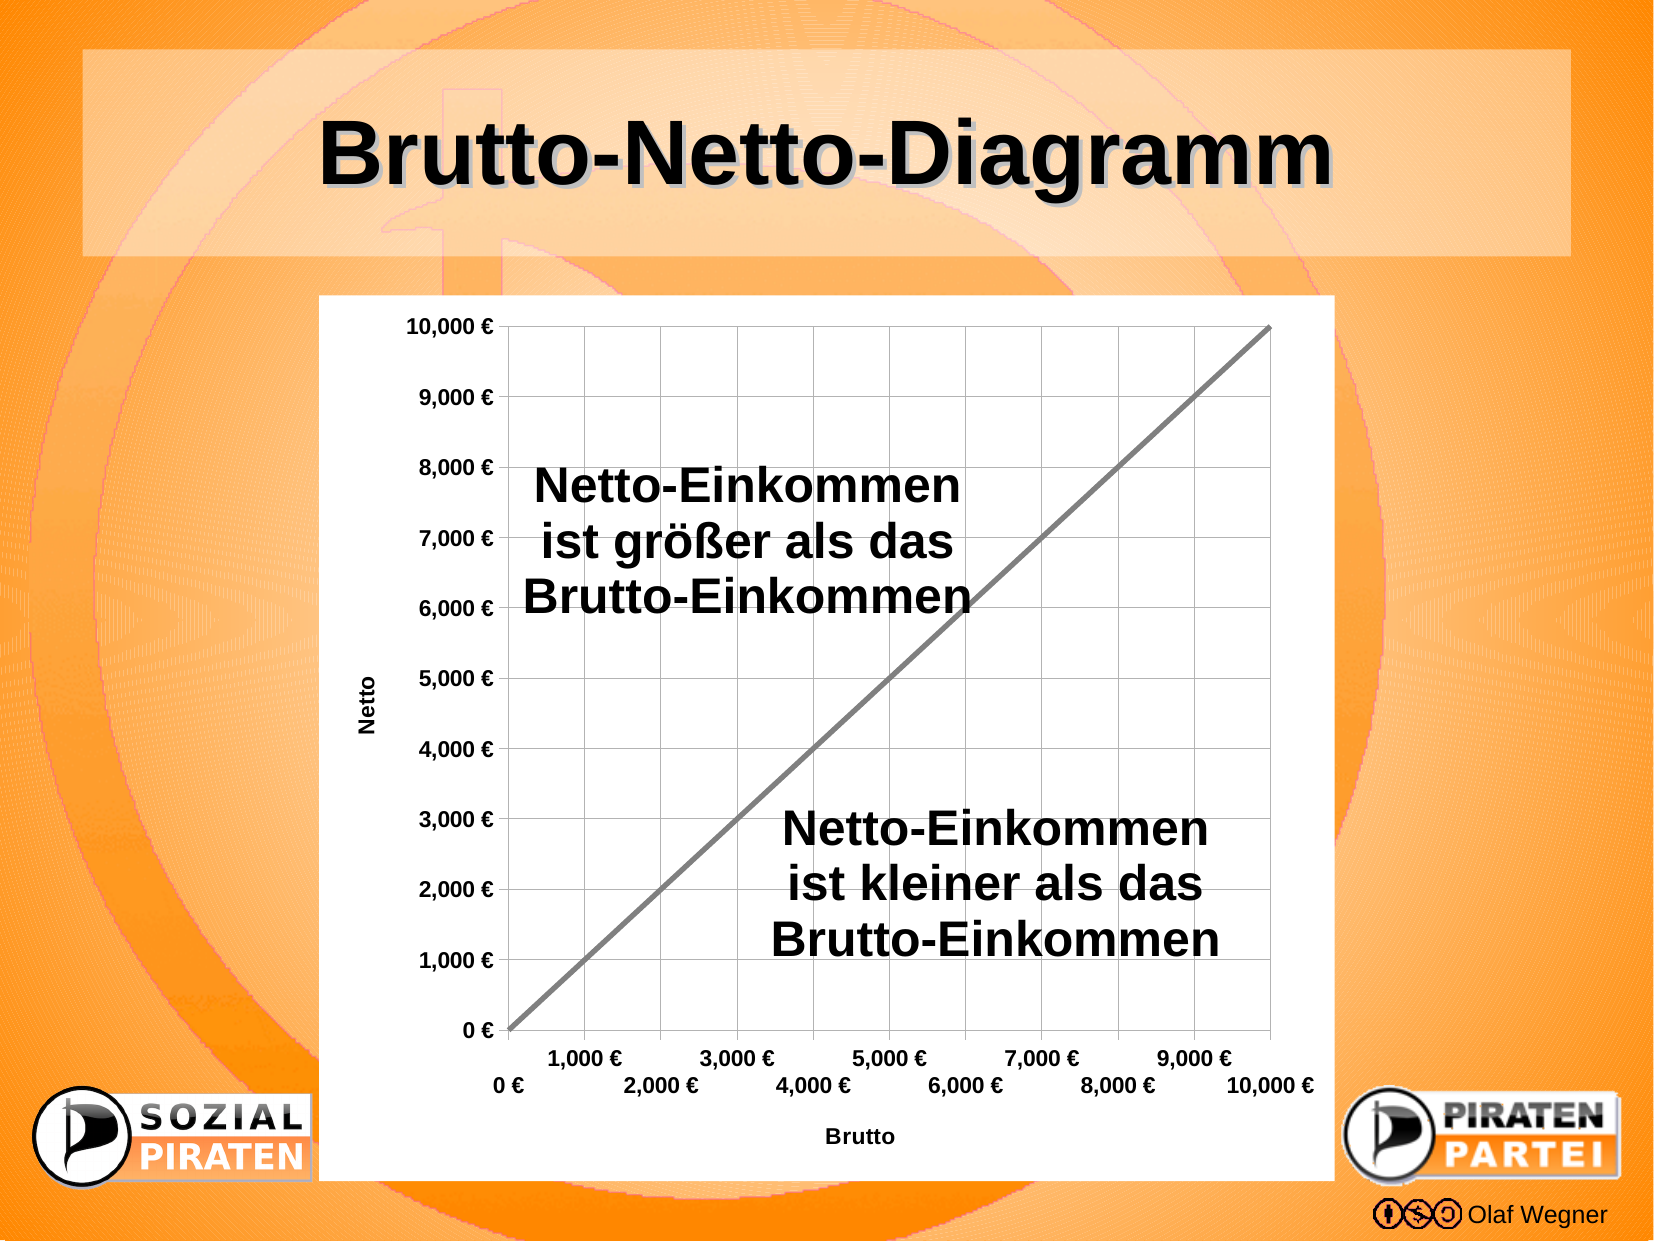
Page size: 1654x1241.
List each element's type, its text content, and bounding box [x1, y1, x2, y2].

picture [29, 0, 1623, 1241]
title Brutto-Netto-Diagramm [82, 49, 1571, 257]
text_box Olaf Wegner [1452, 1193, 1623, 1237]
text_box Netto-Einkommen ist größer als das Brutto-Einkommen [507, 449, 1004, 638]
chart [319, 295, 1335, 1182]
text_box Netto-Einkommen ist kleiner als das Brutto-Einkommen [755, 792, 1252, 981]
